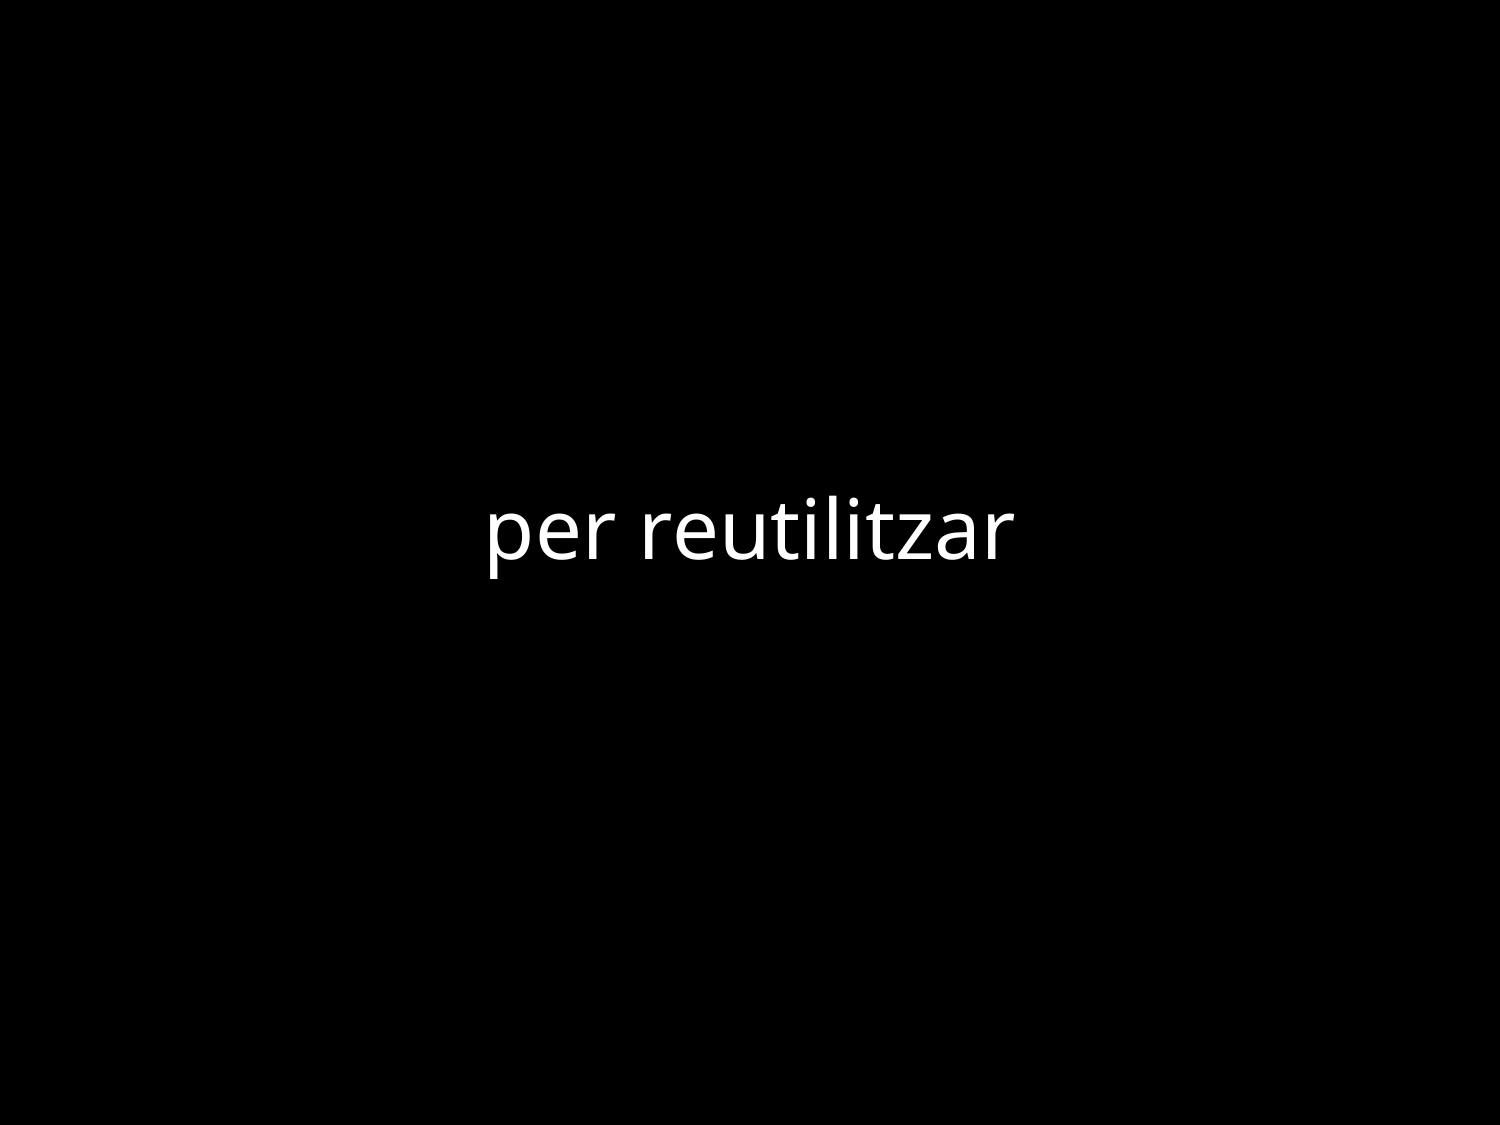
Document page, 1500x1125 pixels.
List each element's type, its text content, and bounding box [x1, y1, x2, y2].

title per reutilitzar [112, 349, 1388, 591]
